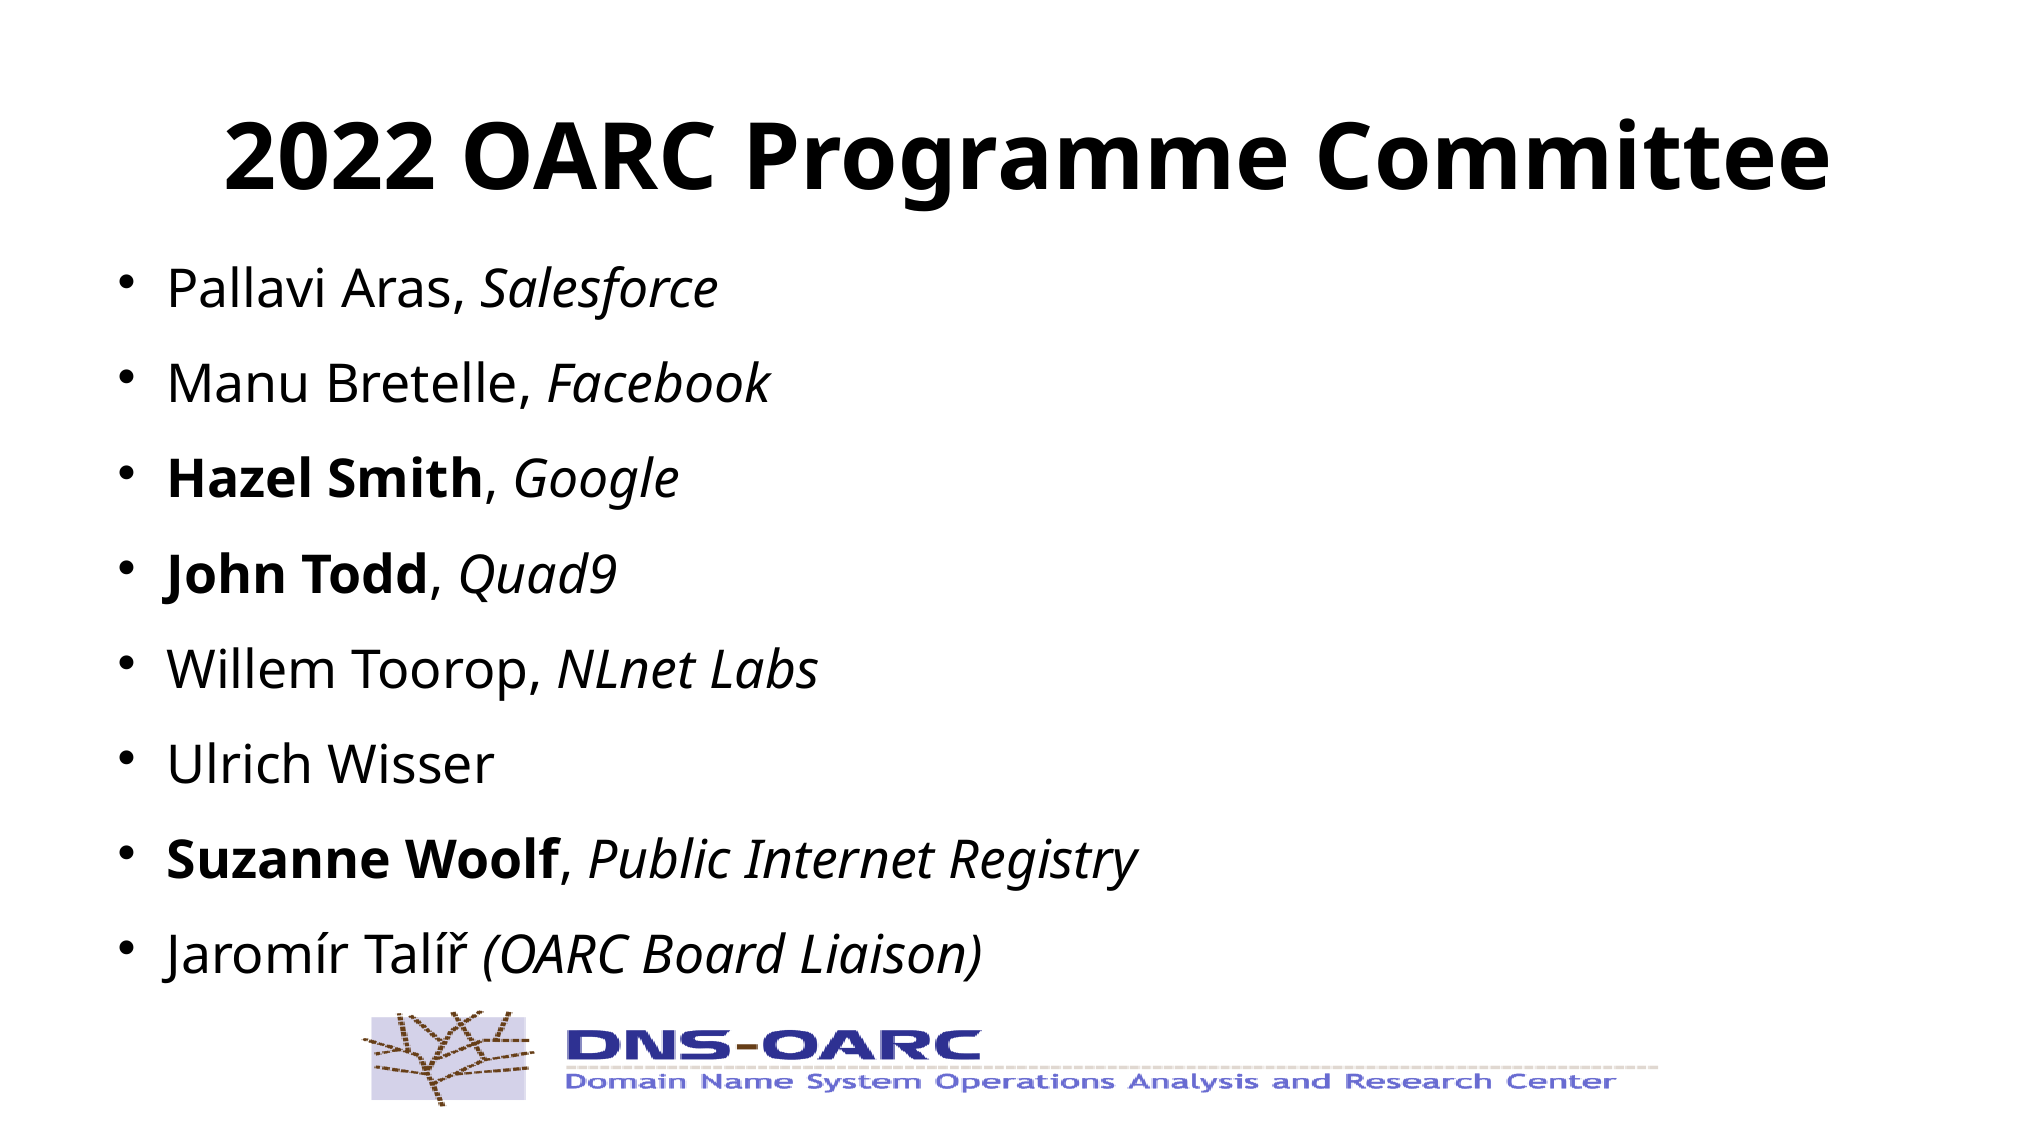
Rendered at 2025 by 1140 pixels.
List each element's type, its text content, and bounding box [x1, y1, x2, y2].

picture [289, 1004, 1700, 1113]
list Pallavi Aras, Salesforce Manu Bretelle, Facebook Hazel Smith, Google John Todd, Quad9 Willem Toorop, NLnet Labs Ulrich Wisser Suzanne Woolf, Public Internet Registry Jaromír Talíř (OARC Board Liaison) [101, 267, 1924, 992]
title 2022 OARC Programme Committee [101, 45, 1924, 267]
